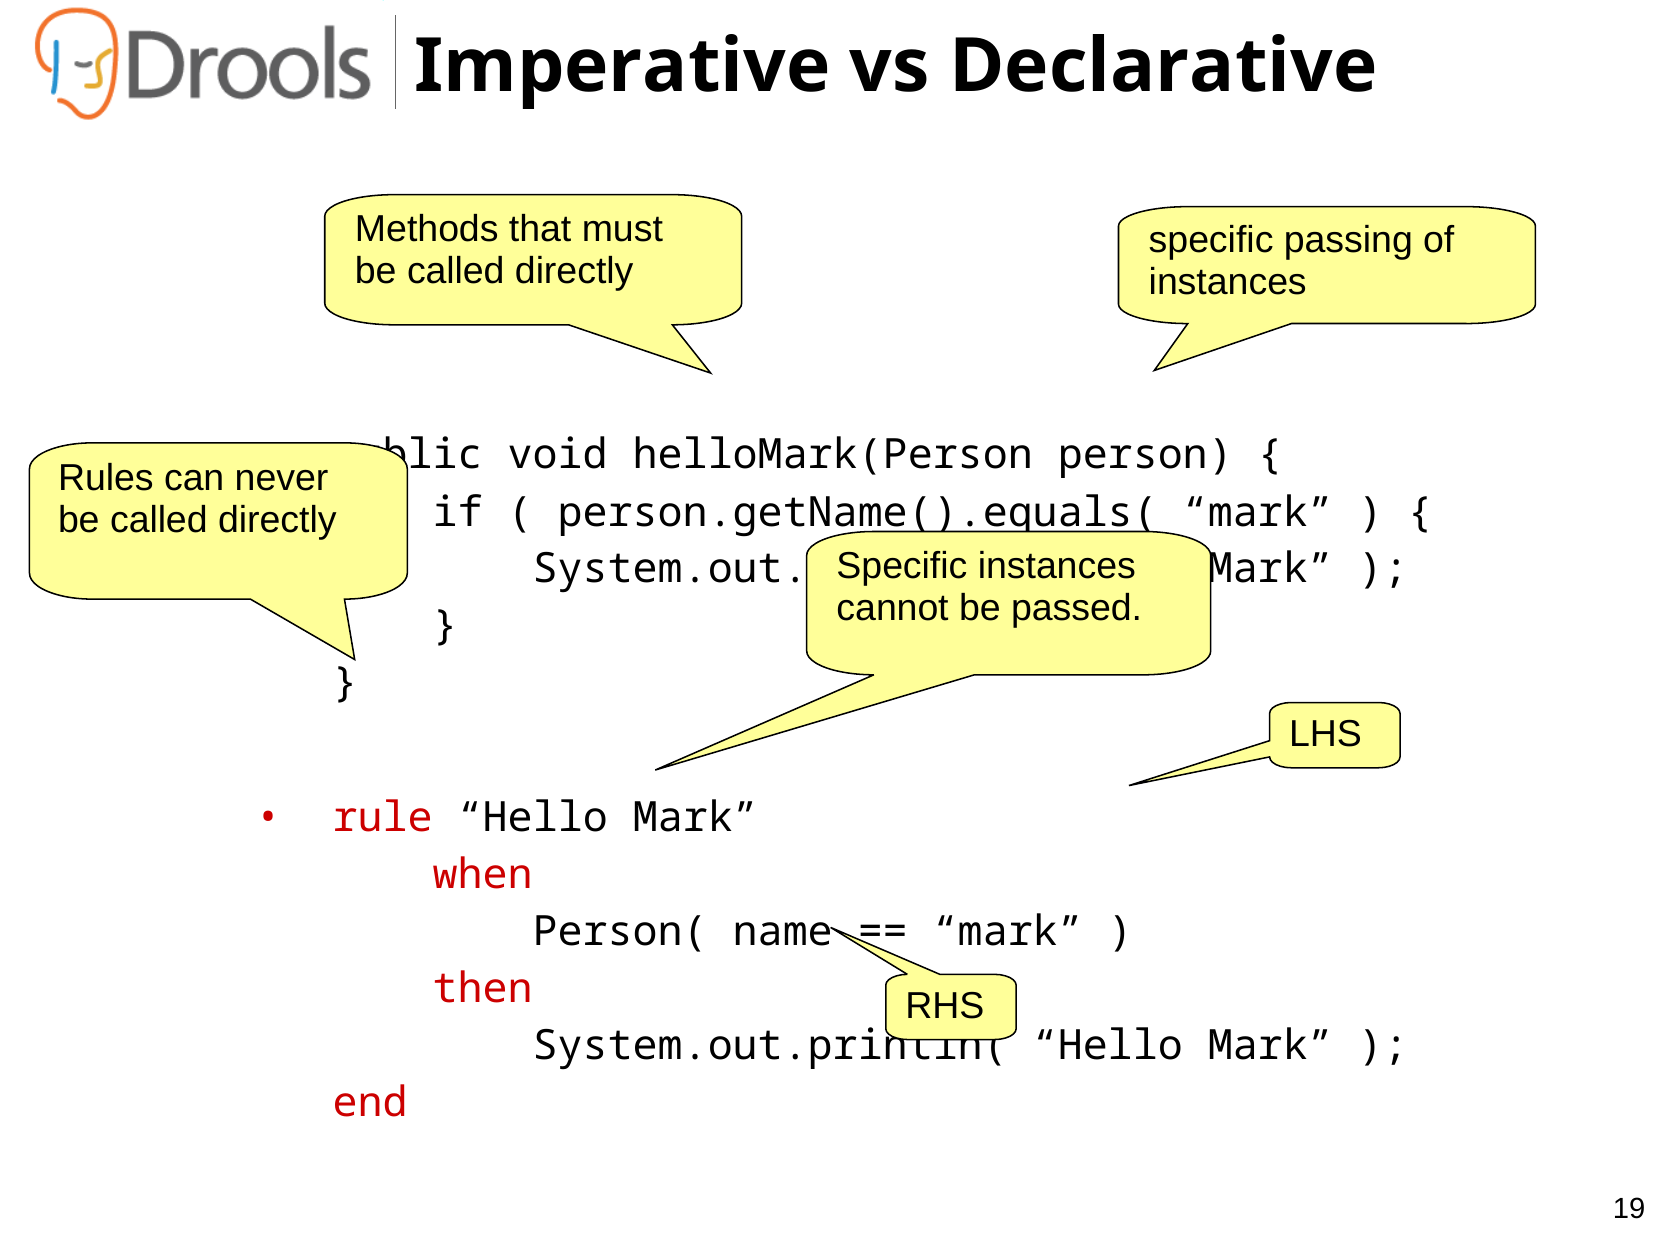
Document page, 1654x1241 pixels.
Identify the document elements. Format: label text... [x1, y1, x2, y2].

list public void helloMark(Person person) { if ( person.getName().equals( “mark” ) { System.out.println( “Hello Mark” ); } } rule “Hello Mark” when Person( name == “mark” ) then System.out.println( “Hello Mark” ); end [240, 214, 1595, 1145]
text_box RHS [830, 927, 1017, 1040]
title Imperative vs Declarative [399, 0, 1629, 122]
picture [29, 0, 384, 126]
text_box LHS [1128, 702, 1401, 786]
text_box specific passing of instances [1118, 206, 1536, 371]
text_box Rules can never be called directly [29, 442, 408, 660]
text_box Specific instances cannot be passed. [655, 531, 1211, 771]
text_box Methods that must be called directly [324, 194, 742, 374]
